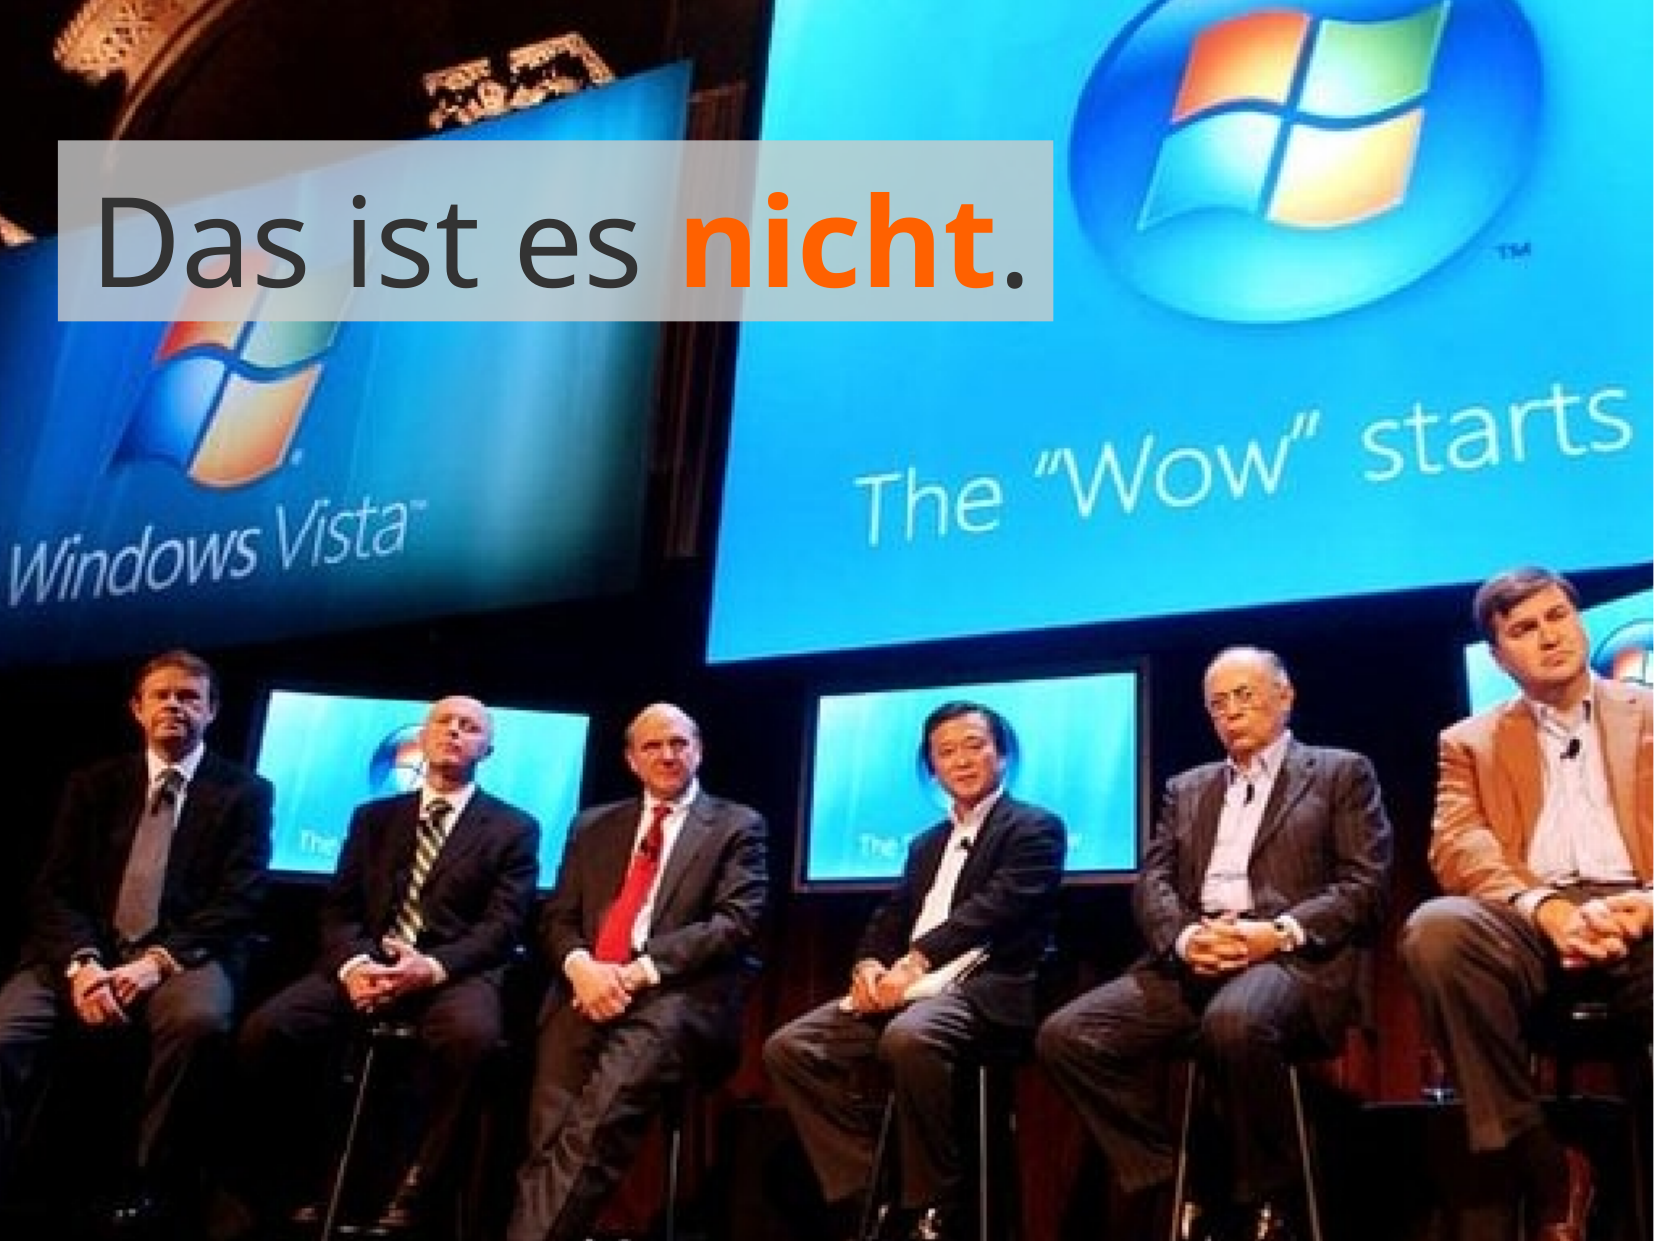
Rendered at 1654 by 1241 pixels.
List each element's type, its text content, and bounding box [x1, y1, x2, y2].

picture [0, 0, 1654, 1241]
text_box Das ist es nicht. [90, 153, 1015, 305]
text_box [57, 140, 1054, 322]
